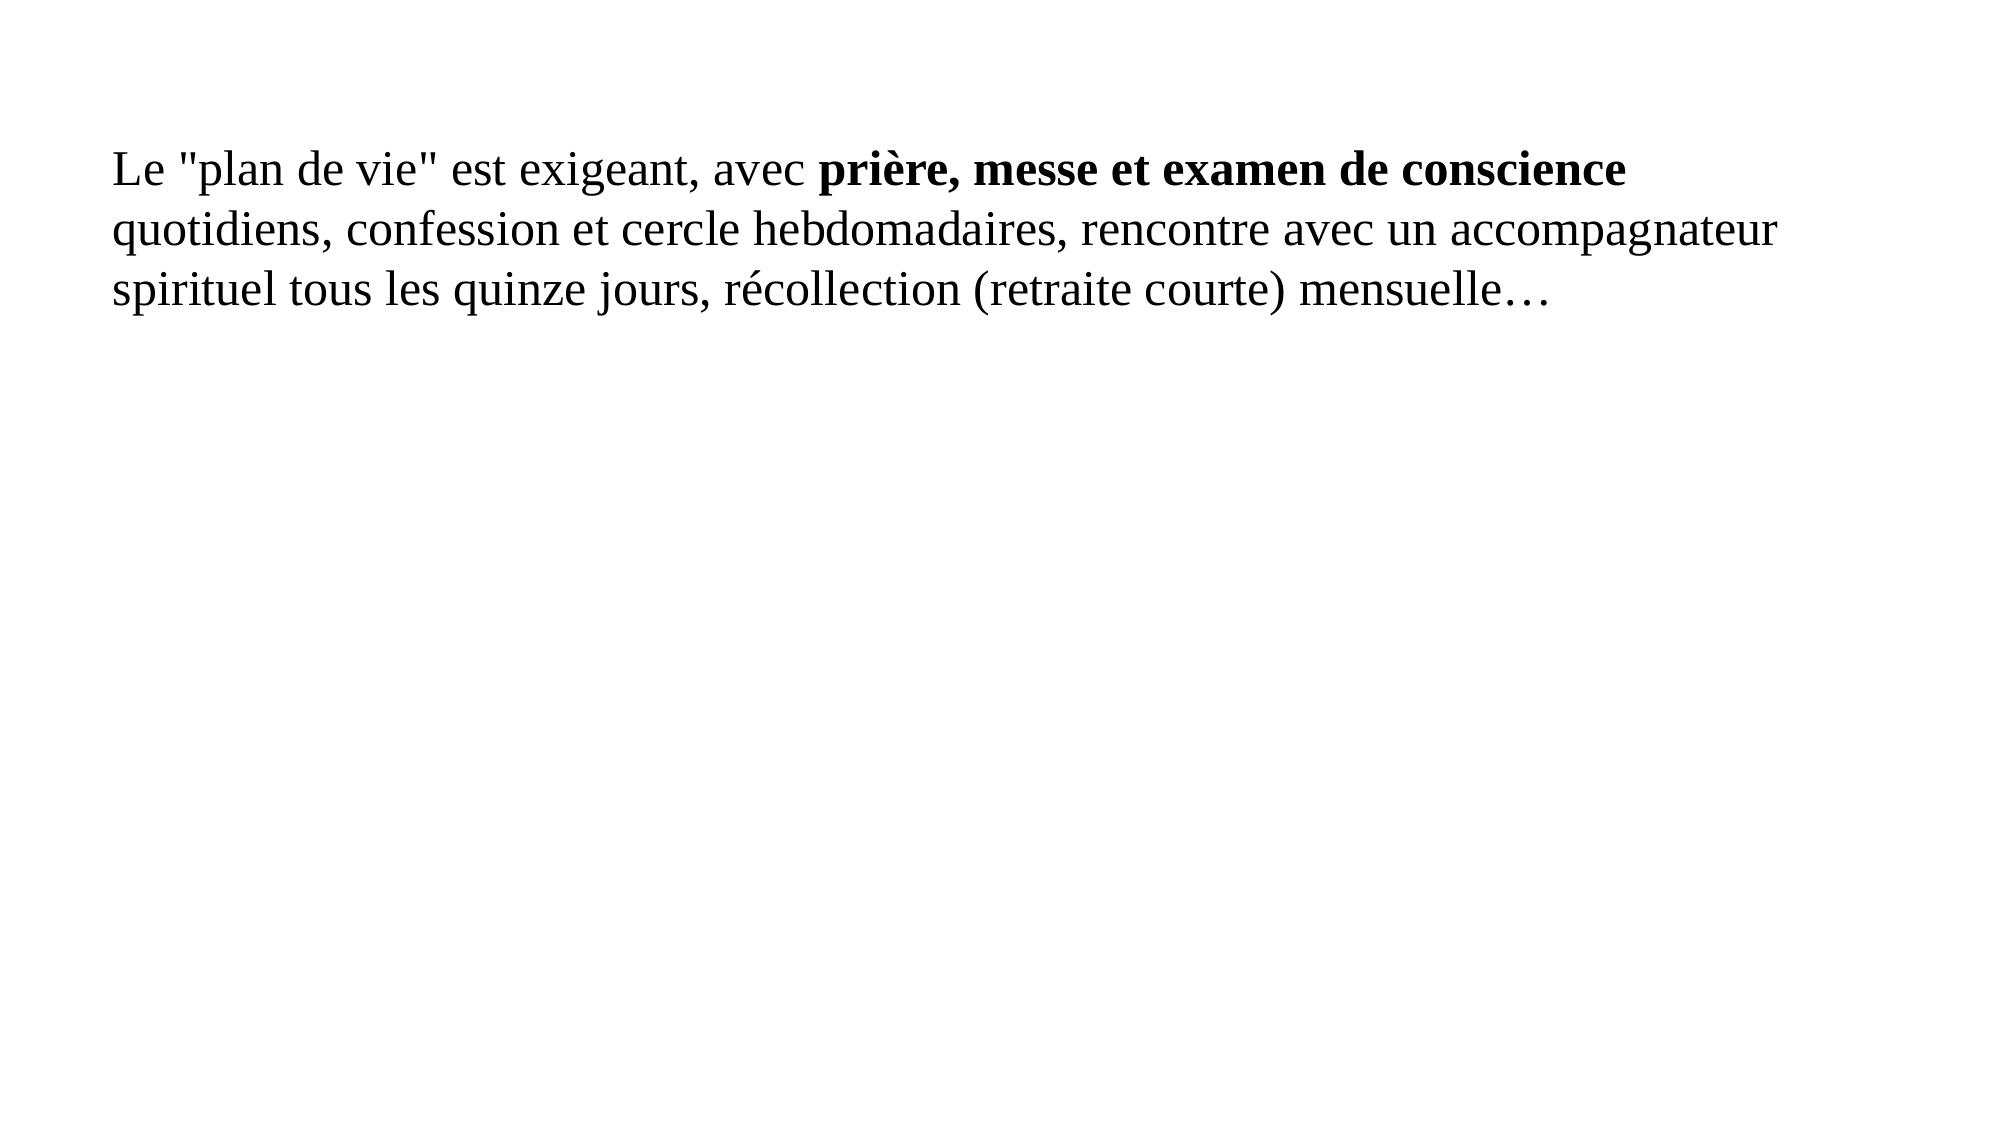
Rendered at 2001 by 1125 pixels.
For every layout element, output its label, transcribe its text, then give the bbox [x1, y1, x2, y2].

text_box Le "plan de vie" est exigeant, avec prière, messe et examen de conscience quotidiens, confession et cercle hebdomadaires, rencontre avec un accompagnateur spirituel tous les quinze jours, récollection (retraite courte) mensuelle… [97, 127, 1862, 325]
